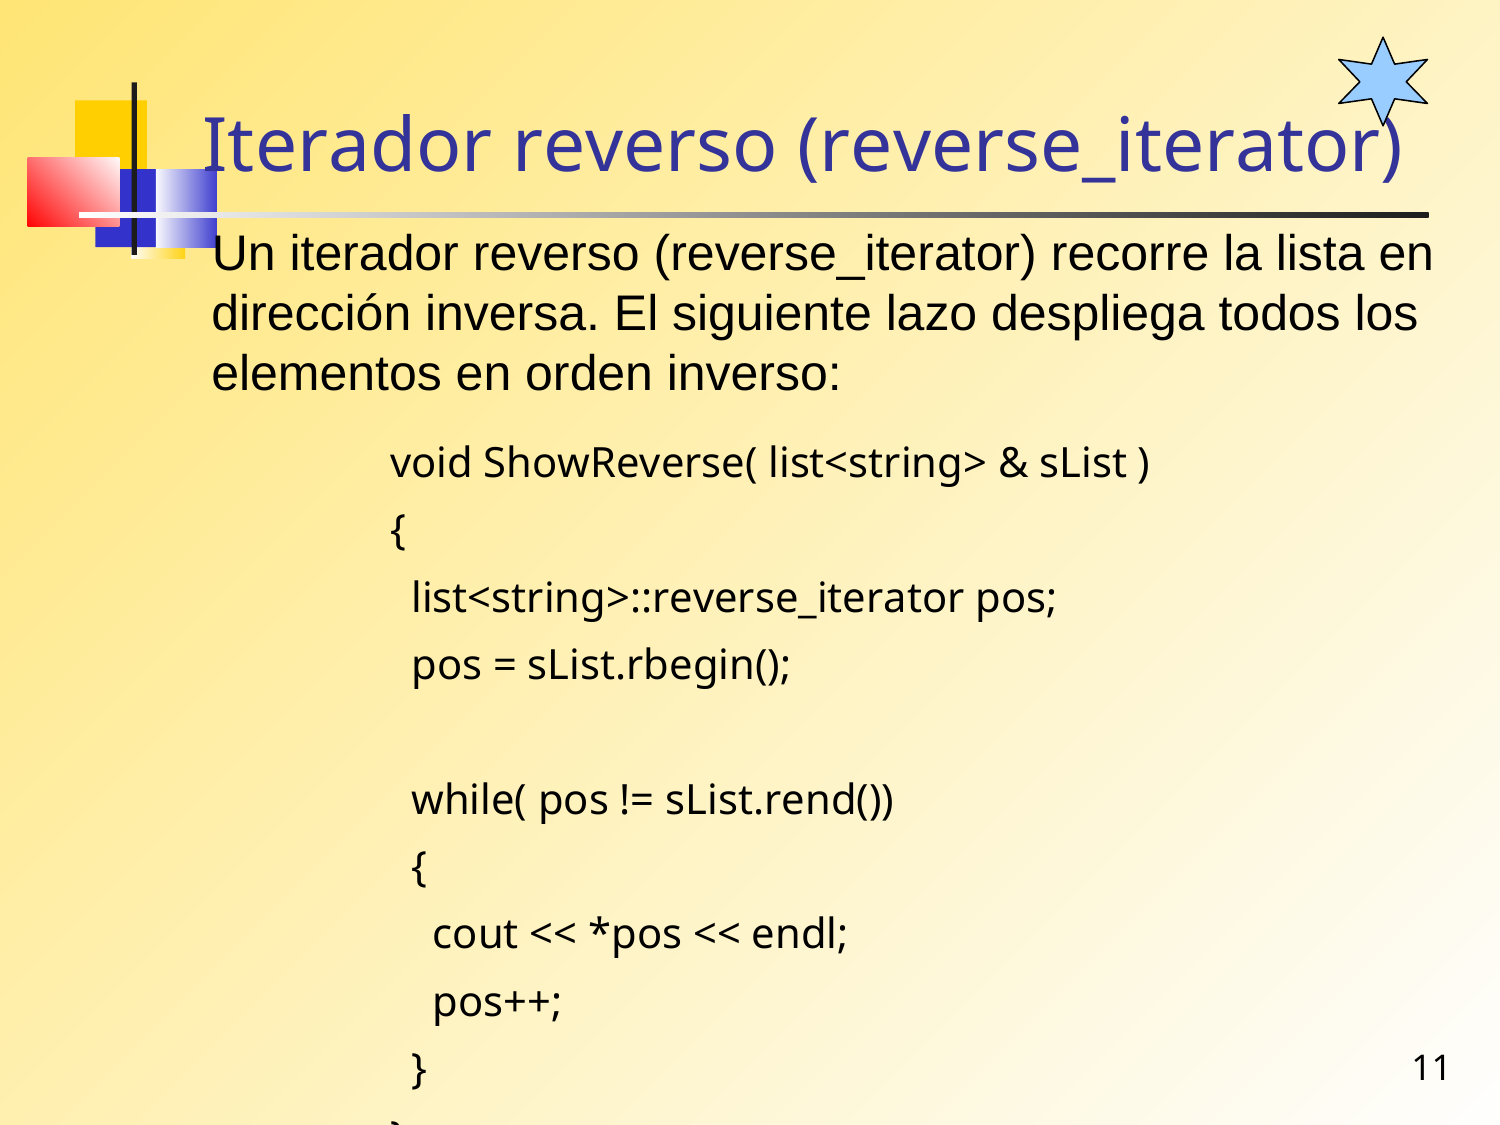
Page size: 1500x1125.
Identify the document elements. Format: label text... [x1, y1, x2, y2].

text_box Un iterador reverso (reverse_iterator) recorre la lista en dirección inversa. El siguiente lazo despliega todos los elementos en orden inverso: [187, 212, 1463, 408]
title Iterador reverso (reverse_iterator)‏ [187, 37, 1466, 201]
list void ShowReverse( list<string> & sList )‏ { list<string>::reverse_iterator pos; pos = sList.rbegin(); while( pos != sList.rend())‏ { cout << *pos << endl; pos++; } } [374, 424, 1463, 1097]
text_box [1338, 37, 1428, 126]
